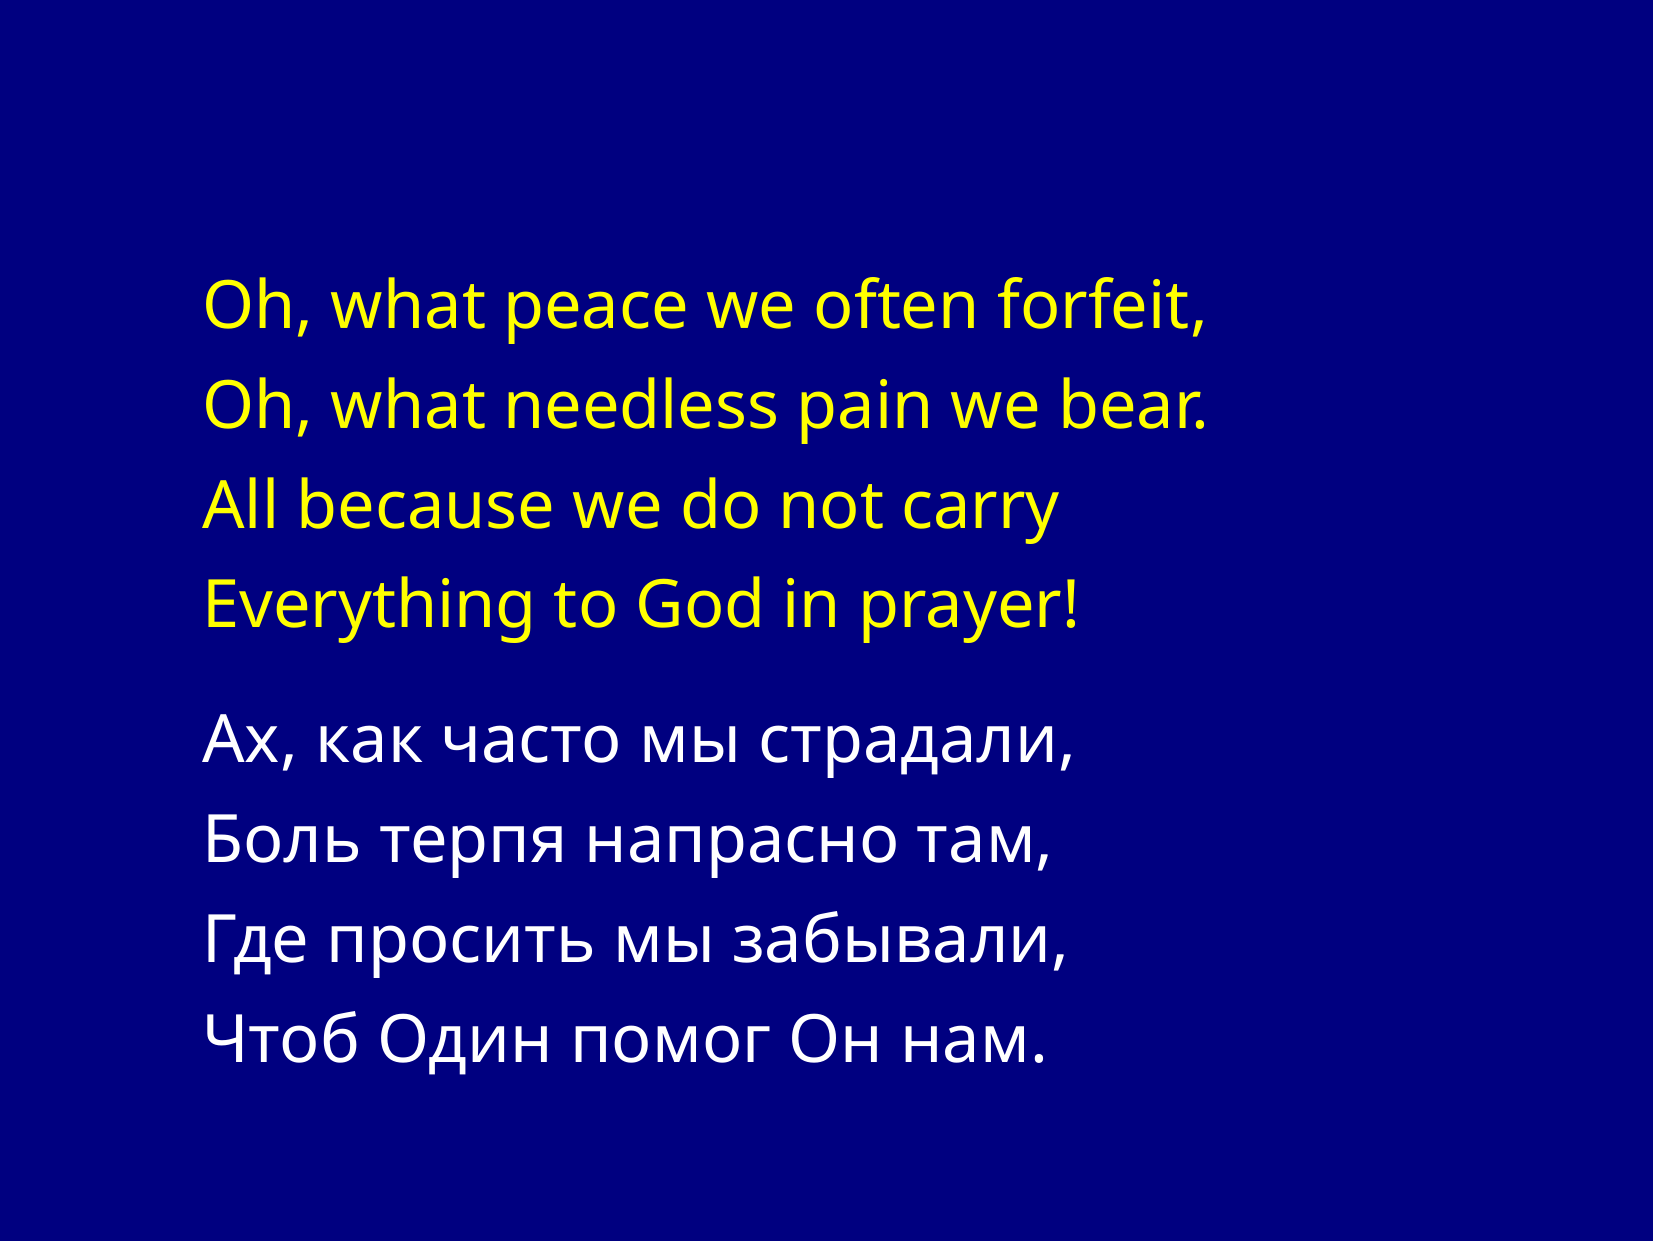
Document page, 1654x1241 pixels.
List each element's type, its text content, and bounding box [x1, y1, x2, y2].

text_box Ах, как часто мы страдали, Боль терпя напрасно там, Где просить мы забывали, Чтоб Один помог Он нам. [75, 675, 1576, 1163]
text_box Oh, what peace we often forfeit, Oh, what needless pain we bear. All because we do not carry Everything to God in prayer! [75, 150, 1576, 638]
